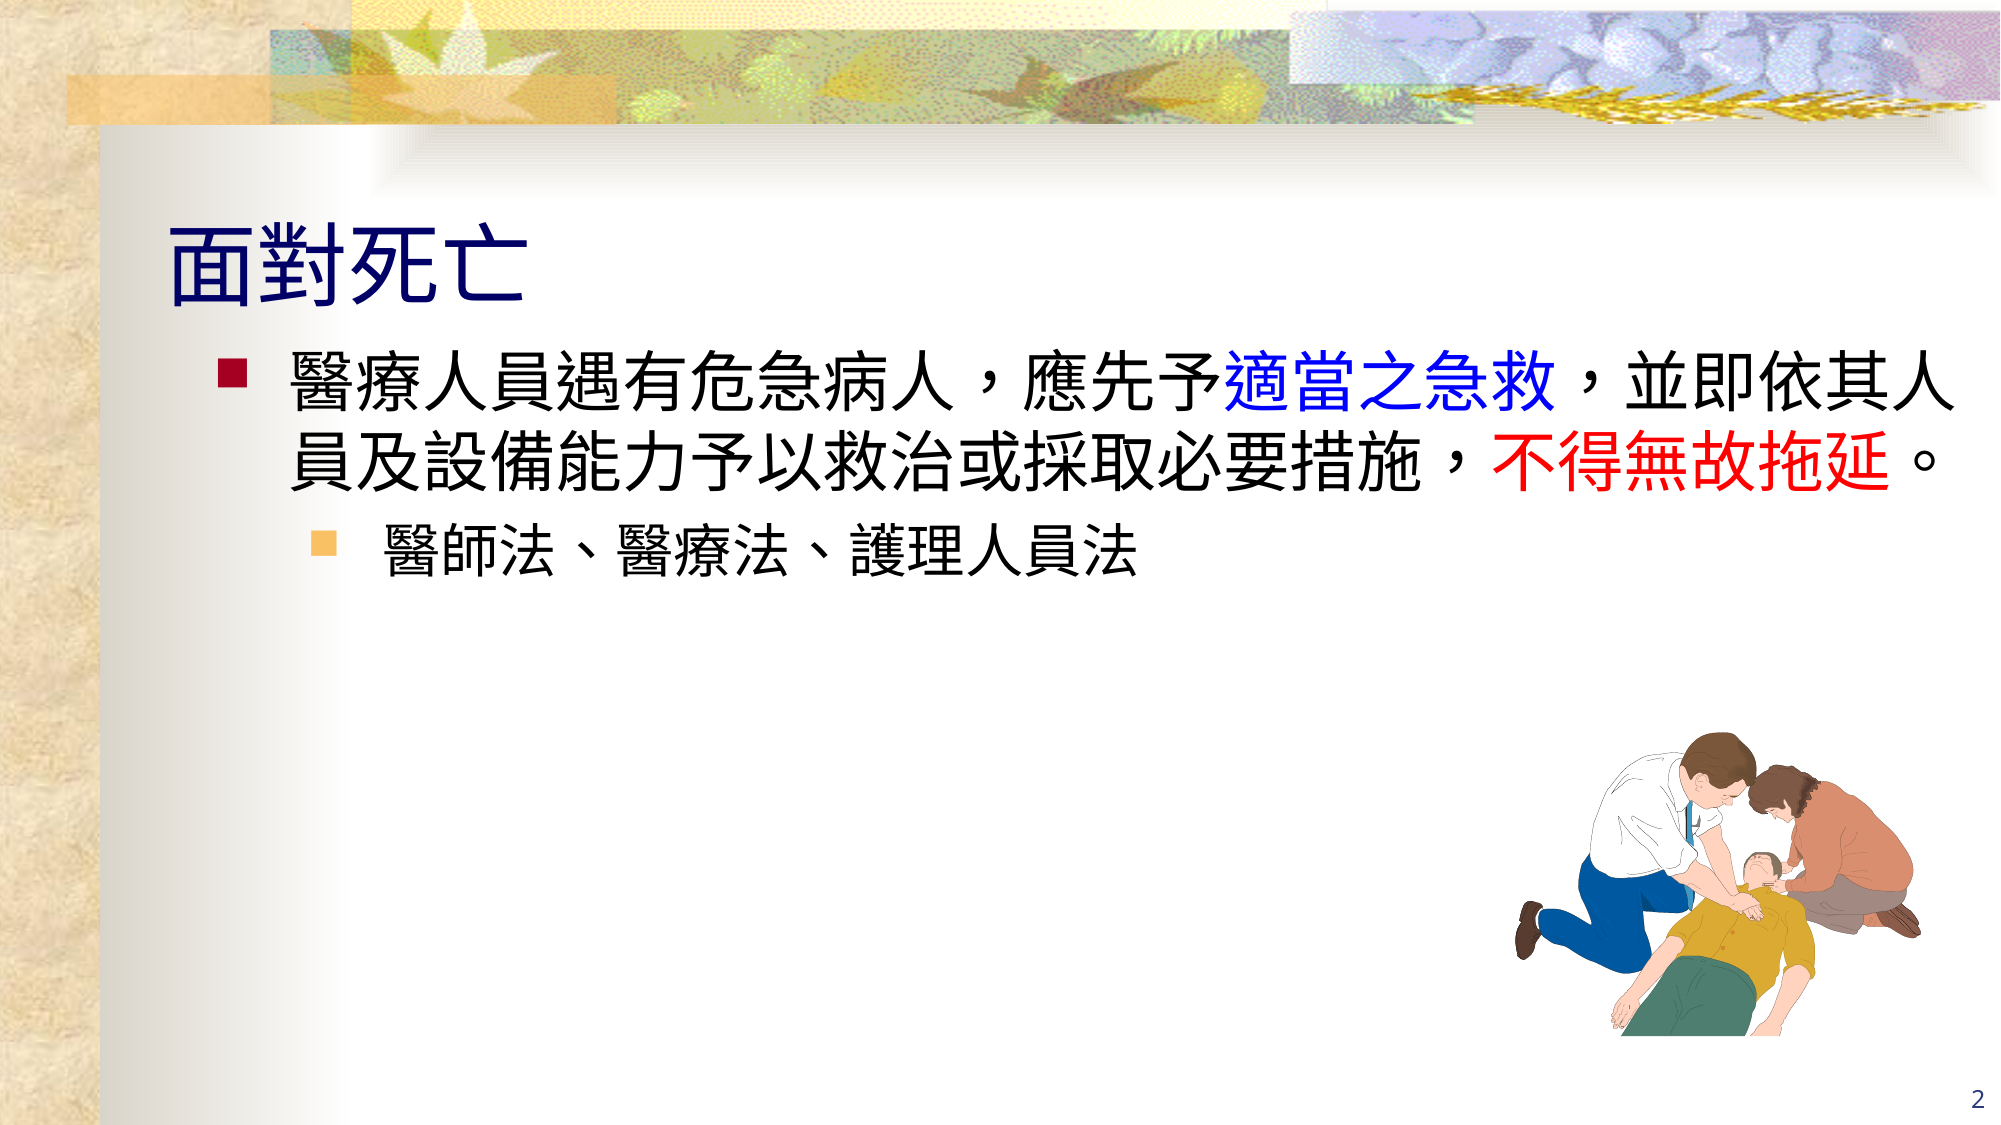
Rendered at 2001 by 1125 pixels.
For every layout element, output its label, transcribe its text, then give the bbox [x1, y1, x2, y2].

text_box <編號> [1850, 1050, 2001, 1125]
picture [0, 0, 2001, 1125]
list 醫療人員遇有危急病人，應先予適當之急救，並即依其人員及設備能力予以救治或採取必要措施，不得無故拖延。 醫師法、醫療法、護理人員法 [198, 331, 2001, 1088]
chart [1511, 729, 1926, 1041]
title 面對死亡 [150, 137, 1934, 325]
